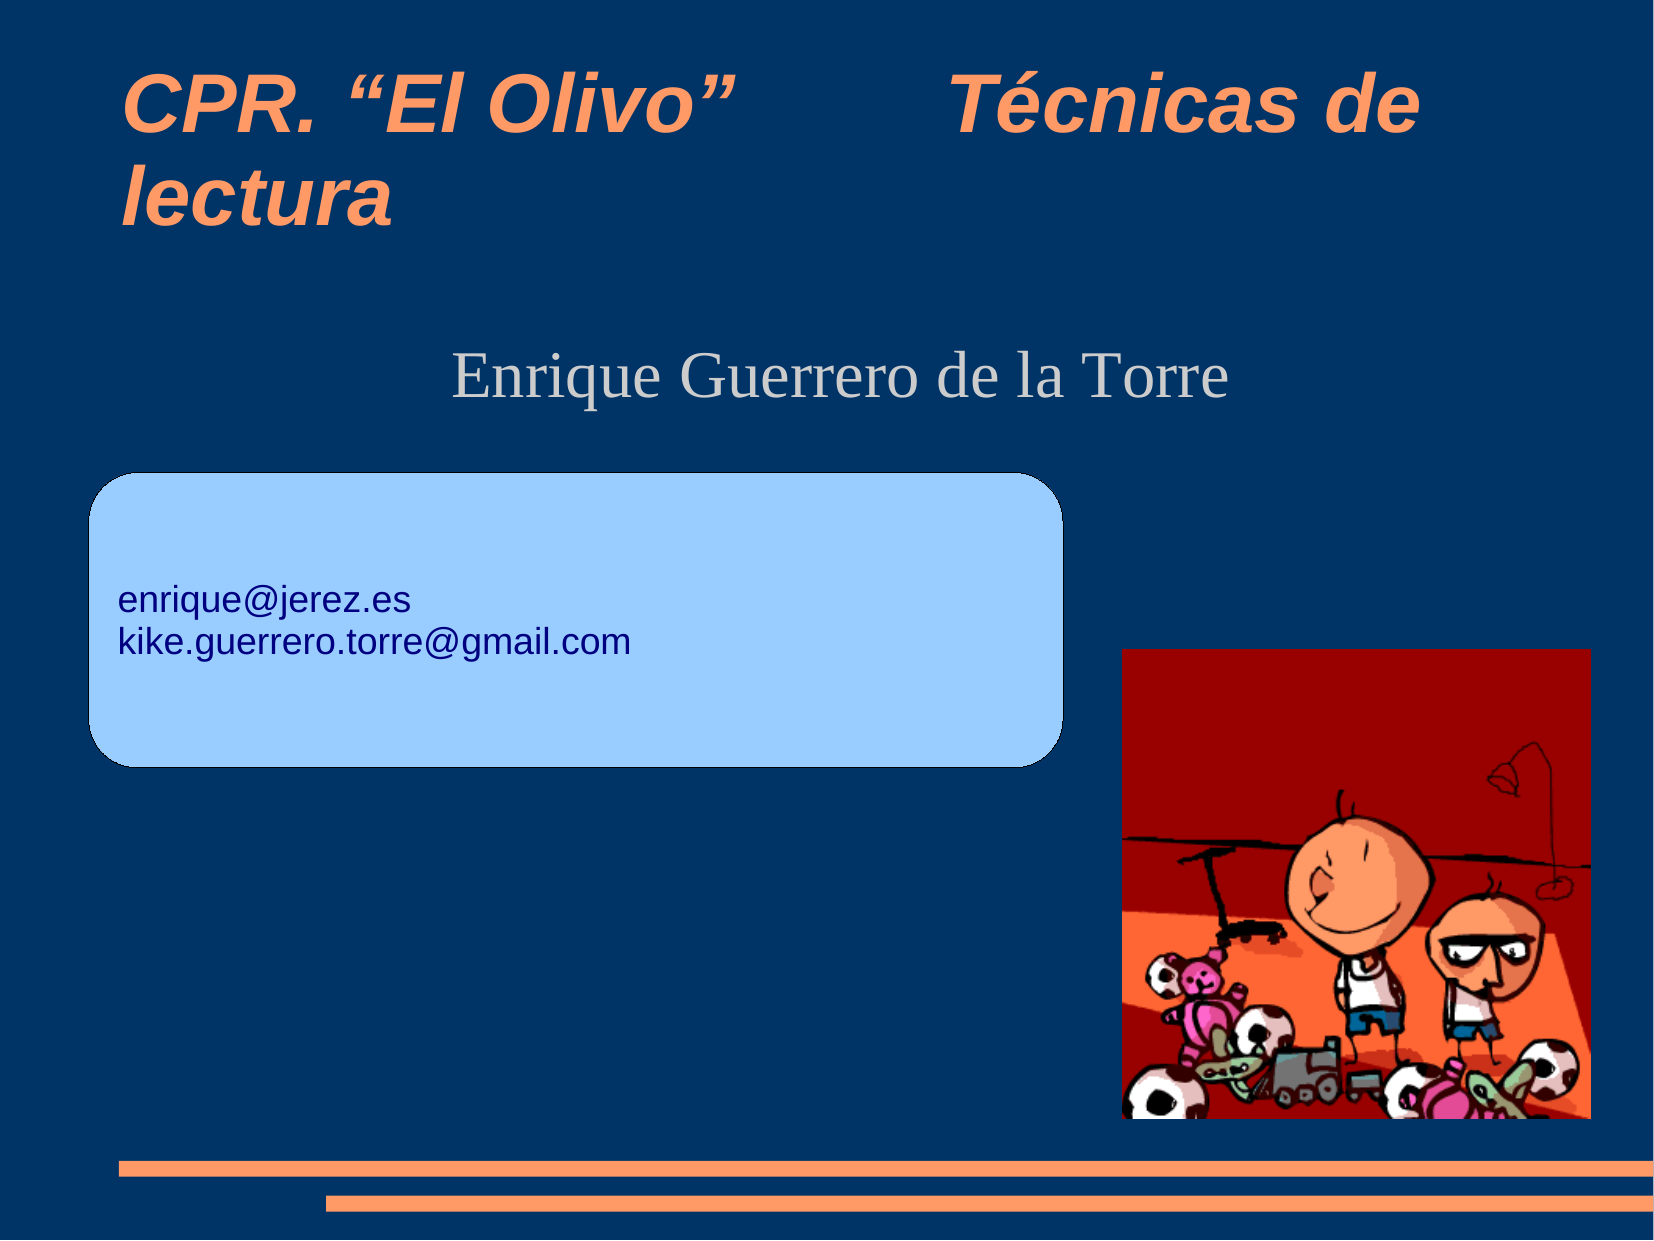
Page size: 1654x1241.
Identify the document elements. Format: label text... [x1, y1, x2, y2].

subtitle Enrique Guerrero de la Torre [121, 322, 1561, 502]
text_box enrique@jerez.es kike.guerrero.torre@gmail.com [88, 472, 1064, 768]
picture [1122, 649, 1591, 1119]
title CPR. “El Olivo” Técnicas de lectura [121, 46, 1534, 254]
